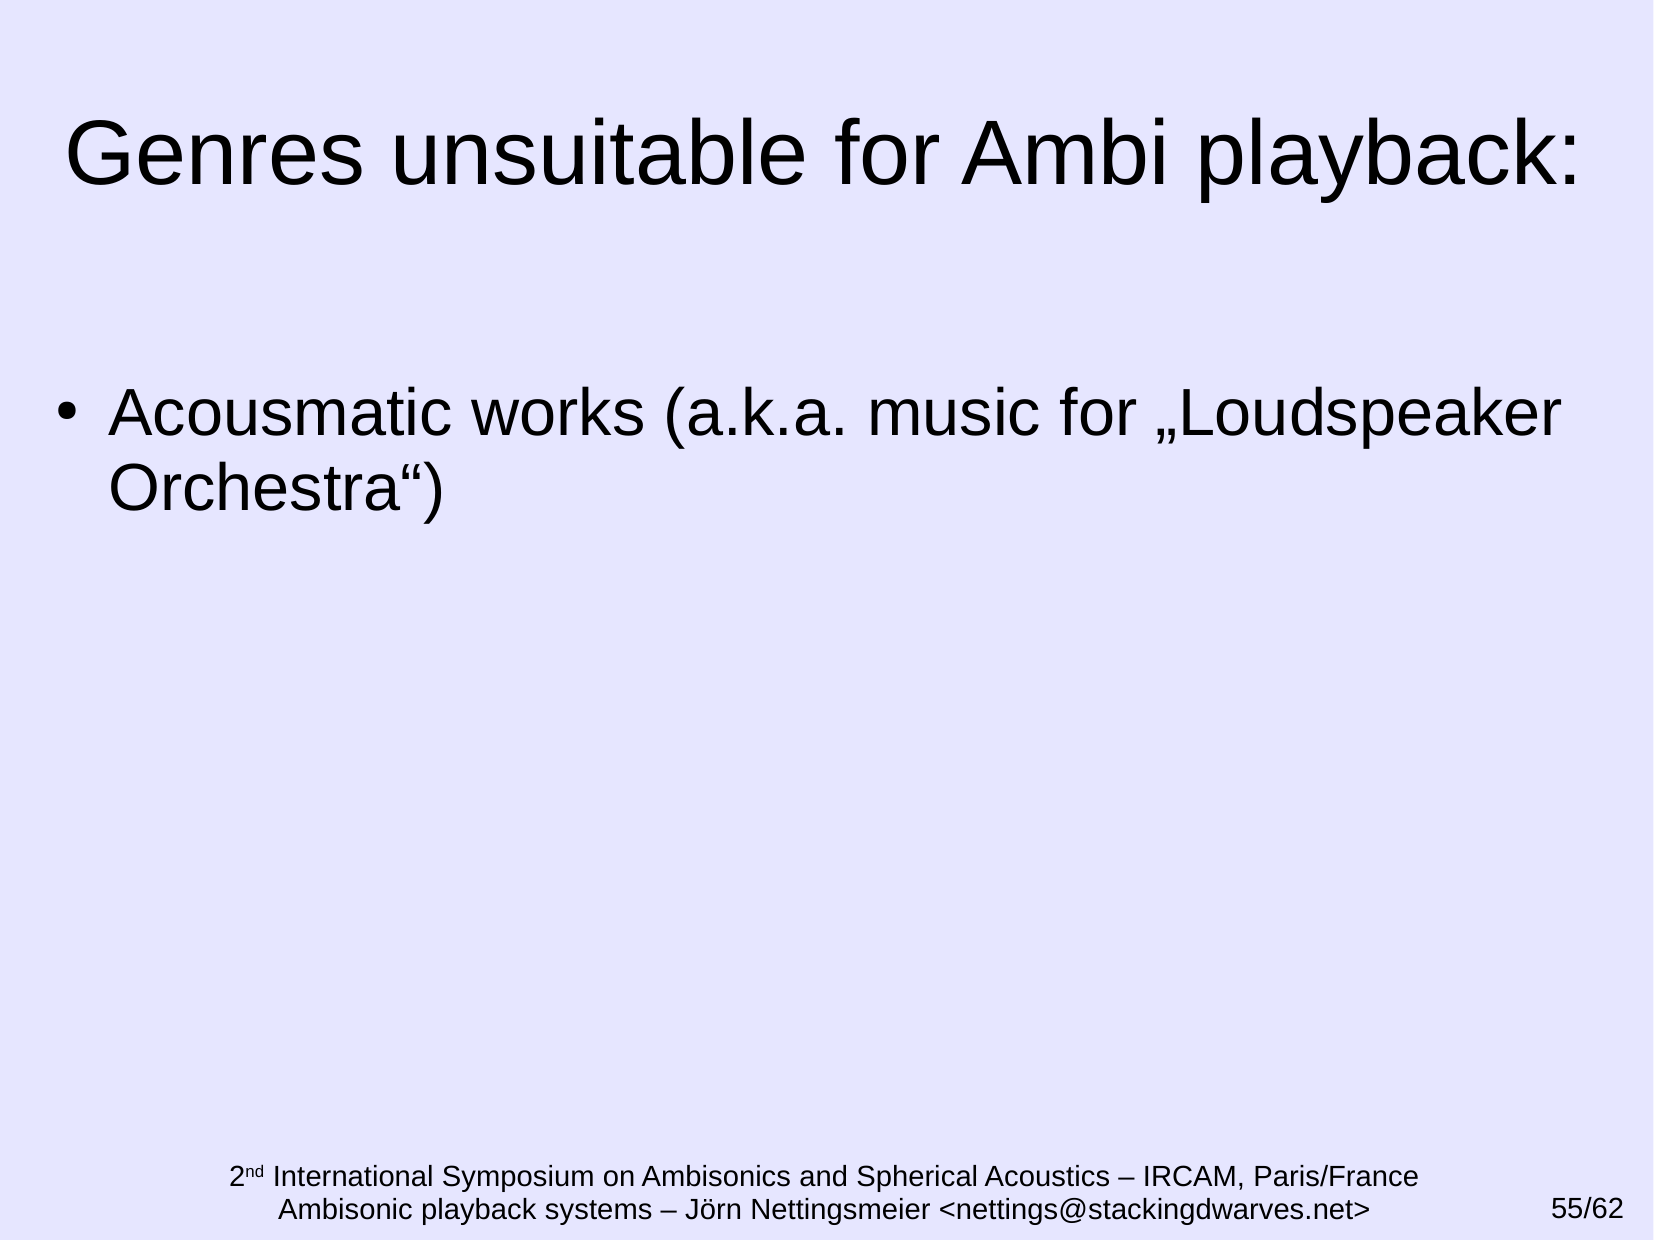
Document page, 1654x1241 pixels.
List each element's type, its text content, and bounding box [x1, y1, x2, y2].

title Genres unsuitable for Ambi playback: [37, 56, 1613, 250]
list Acousmatic works (a.k.a. music for „Loudspeaker Orchestra“) [37, 375, 1613, 976]
